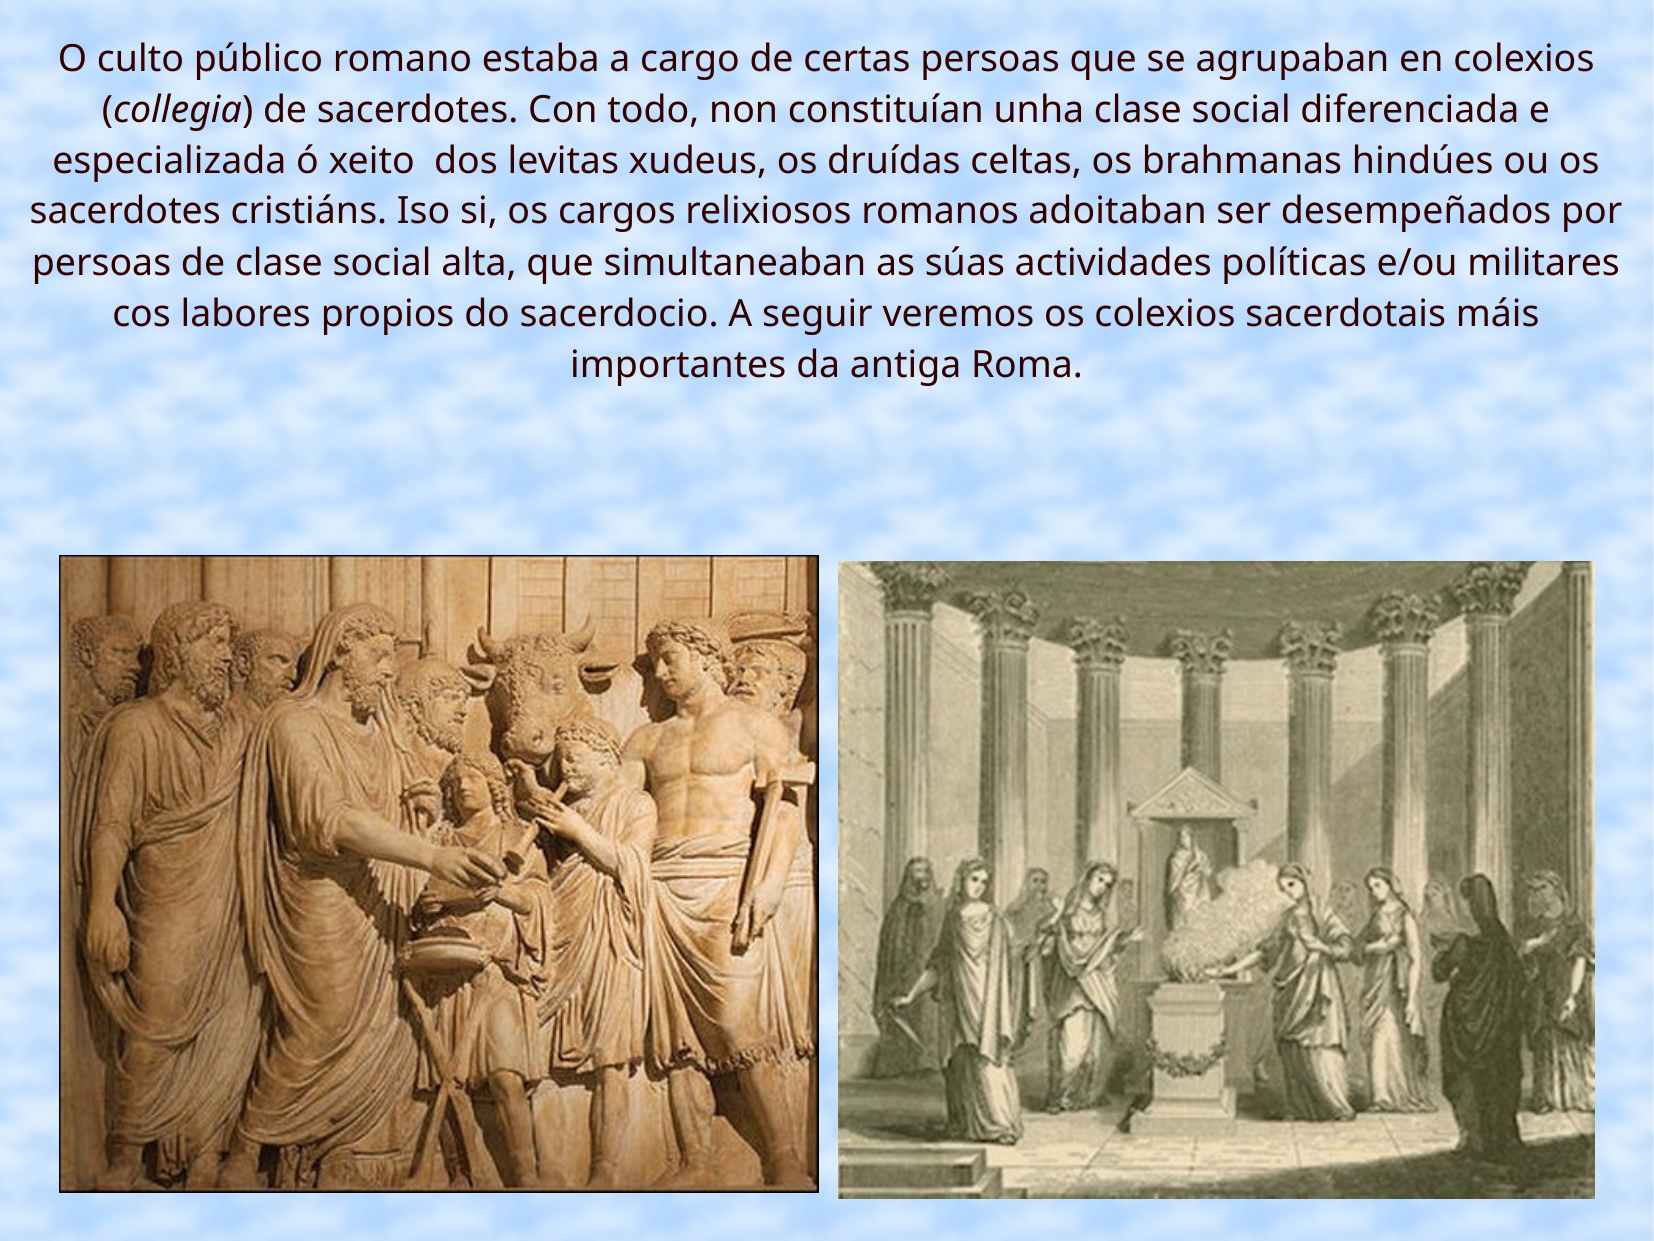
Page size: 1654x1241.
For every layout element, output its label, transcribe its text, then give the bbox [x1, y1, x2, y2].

picture [0, 0, 1654, 1241]
text_box O culto público romano estaba a cargo de certas persoas que se agrupaban en colexios (collegia) de sacerdotes. Con todo, non constituían unha clase social diferenciada e especializada ó xeito dos levitas xudeus, os druídas celtas, os brahmanas hindúes ou os sacerdotes cristiáns. Iso si, os cargos relixiosos romanos adoitaban ser desempeñados por persoas de clase social alta, que simultaneaban as súas actividades políticas e/ou militares cos labores propios do sacerdocio. A seguir veremos os colexios sacerdotais máis importantes da antiga Roma. [11, 23, 1642, 511]
